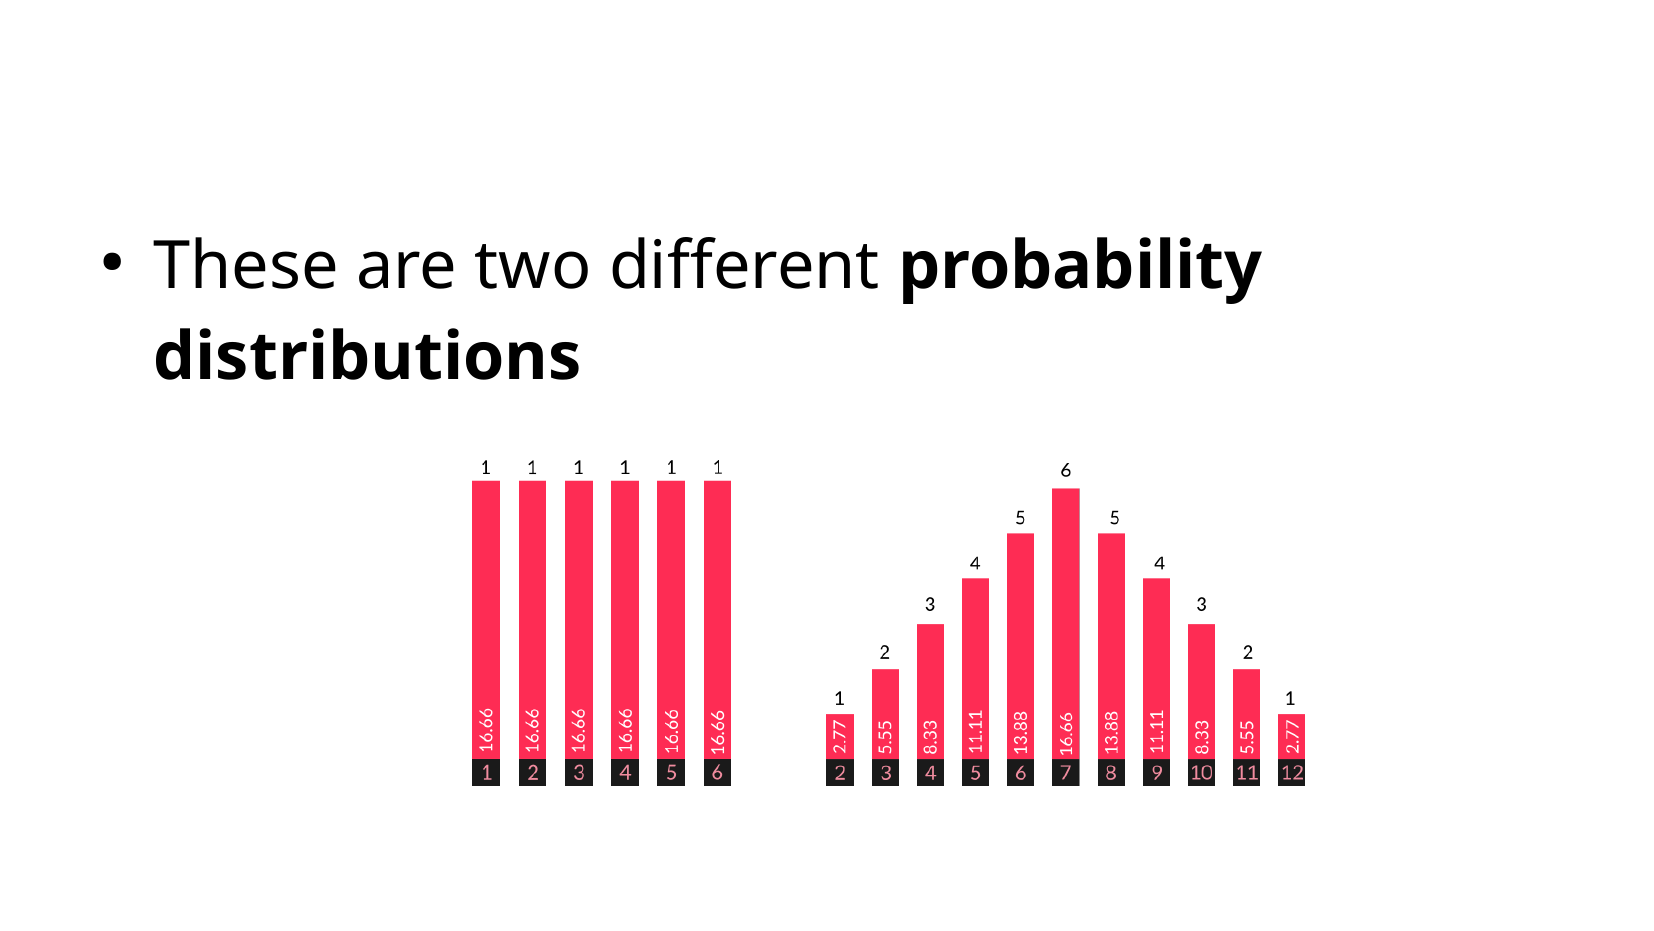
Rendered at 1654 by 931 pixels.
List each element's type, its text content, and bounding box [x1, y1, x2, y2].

picture [472, 460, 731, 786]
picture [826, 463, 1305, 786]
list These are two different probability distributions [82, 217, 1571, 758]
